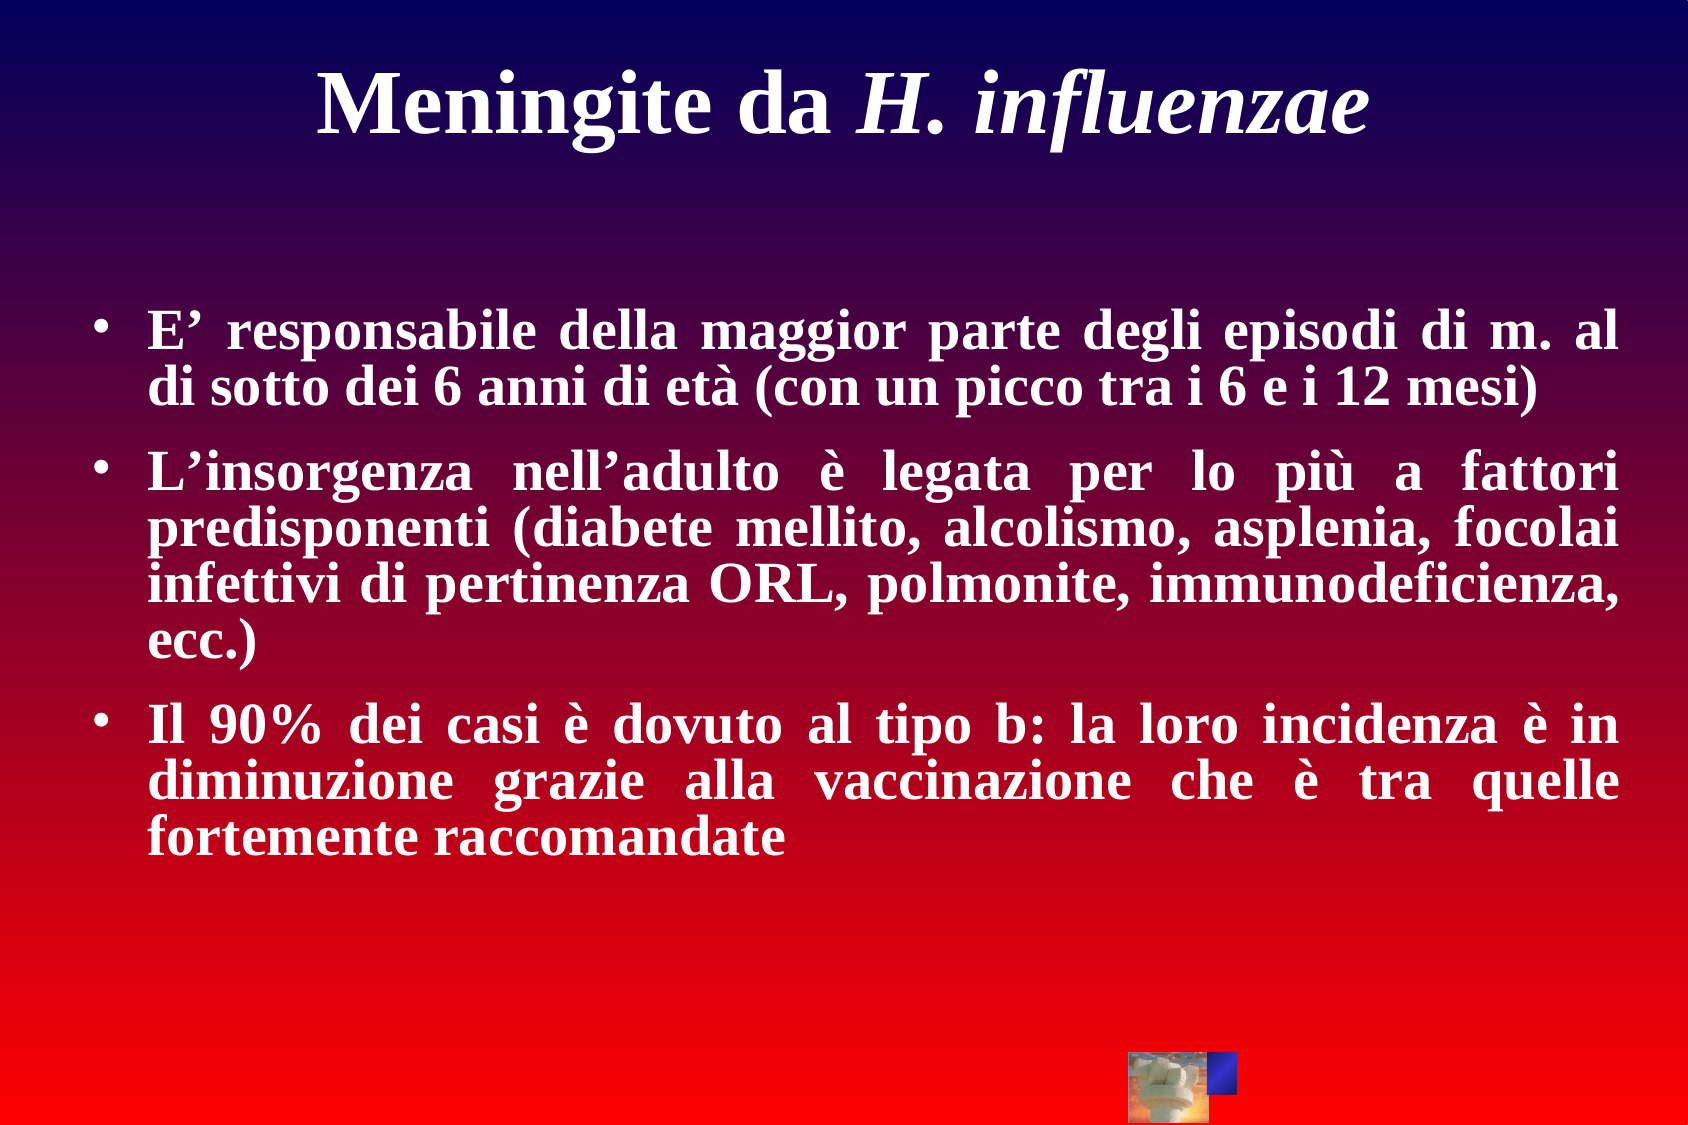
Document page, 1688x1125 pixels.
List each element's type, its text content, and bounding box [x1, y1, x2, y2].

text_box Meningite da H. influenzae [126, 31, 1561, 163]
picture [1128, 1052, 1209, 1123]
text_box [1206, 1052, 1237, 1095]
text_box E’ responsabile della maggior parte degli episodi di m. al di sotto dei 6 anni di età (con un picco tra i 6 e i 12 mesi) L’insorgenza nell’adulto è legata per lo più a fattori predisponenti (diabete mellito, alcolismo, asplenia, focolai infettivi di pertinenza ORL, polmonite, immunodeficienza, ecc.) Il 90% dei casi è dovuto al tipo b: la loro incidenza è in diminuzione grazie alla vaccinazione che è tra quelle fortemente raccomandate [76, 296, 1636, 922]
